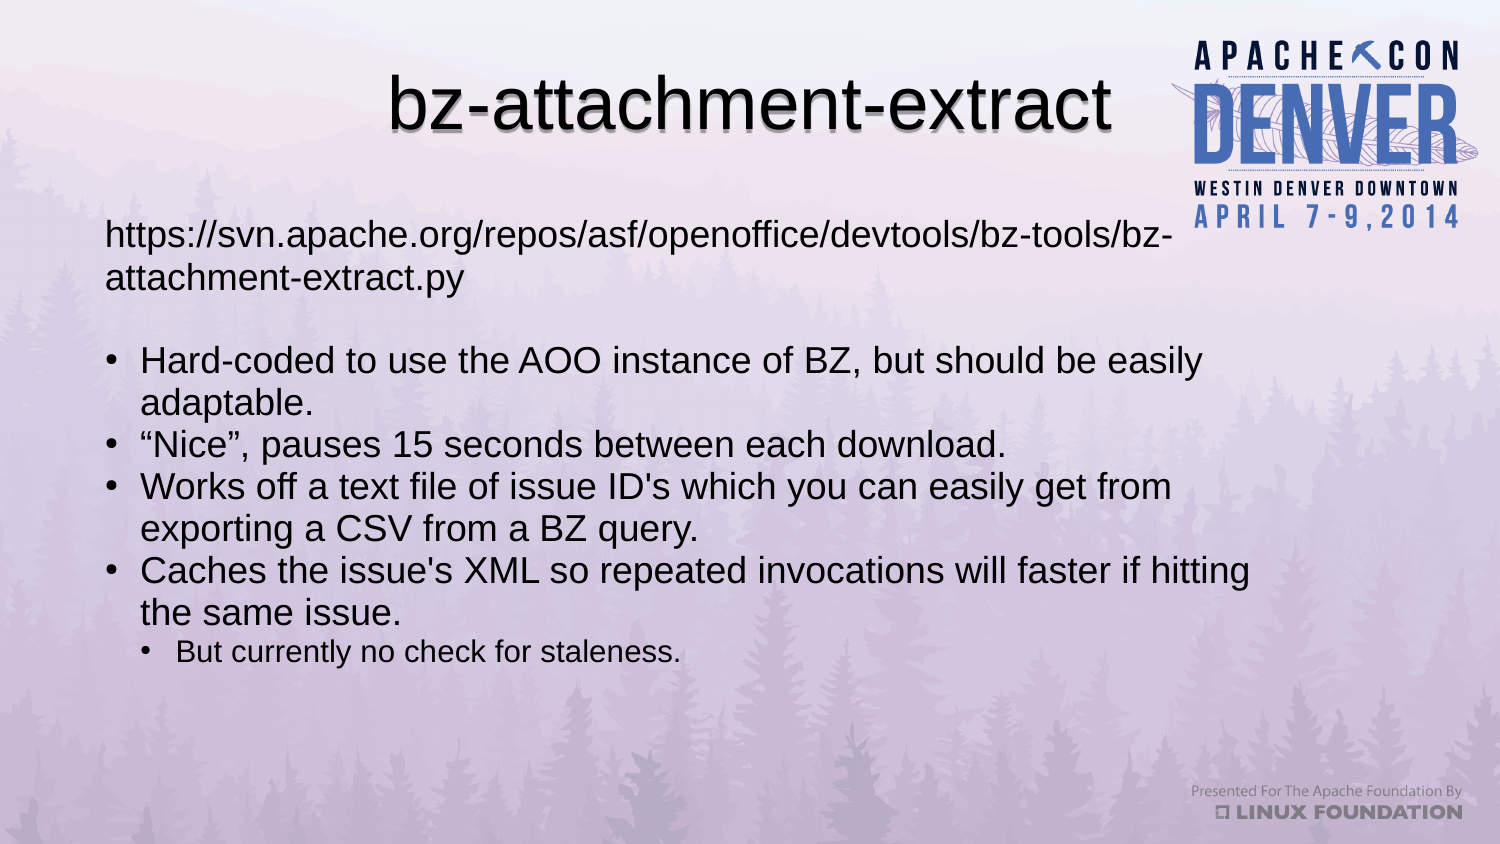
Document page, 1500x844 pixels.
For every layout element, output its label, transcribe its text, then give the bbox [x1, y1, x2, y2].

text_box https://svn.apache.org/repos/asf/openoffice/devtools/bz-tools/bz-attachment-extract.py Hard-coded to use the AOO instance of BZ, but should be easily adaptable. “Nice”, pauses 15 seconds between each download. Works off a text file of issue ID's which you can easily get from exporting a CSV from a BZ query. Caches the issue's XML so repeated invocations will faster if hitting the same issue. But currently no check for staleness. [90, 206, 1267, 677]
picture [0, 0, 1500, 844]
title bz-attachment-extract [75, 33, 1425, 175]
